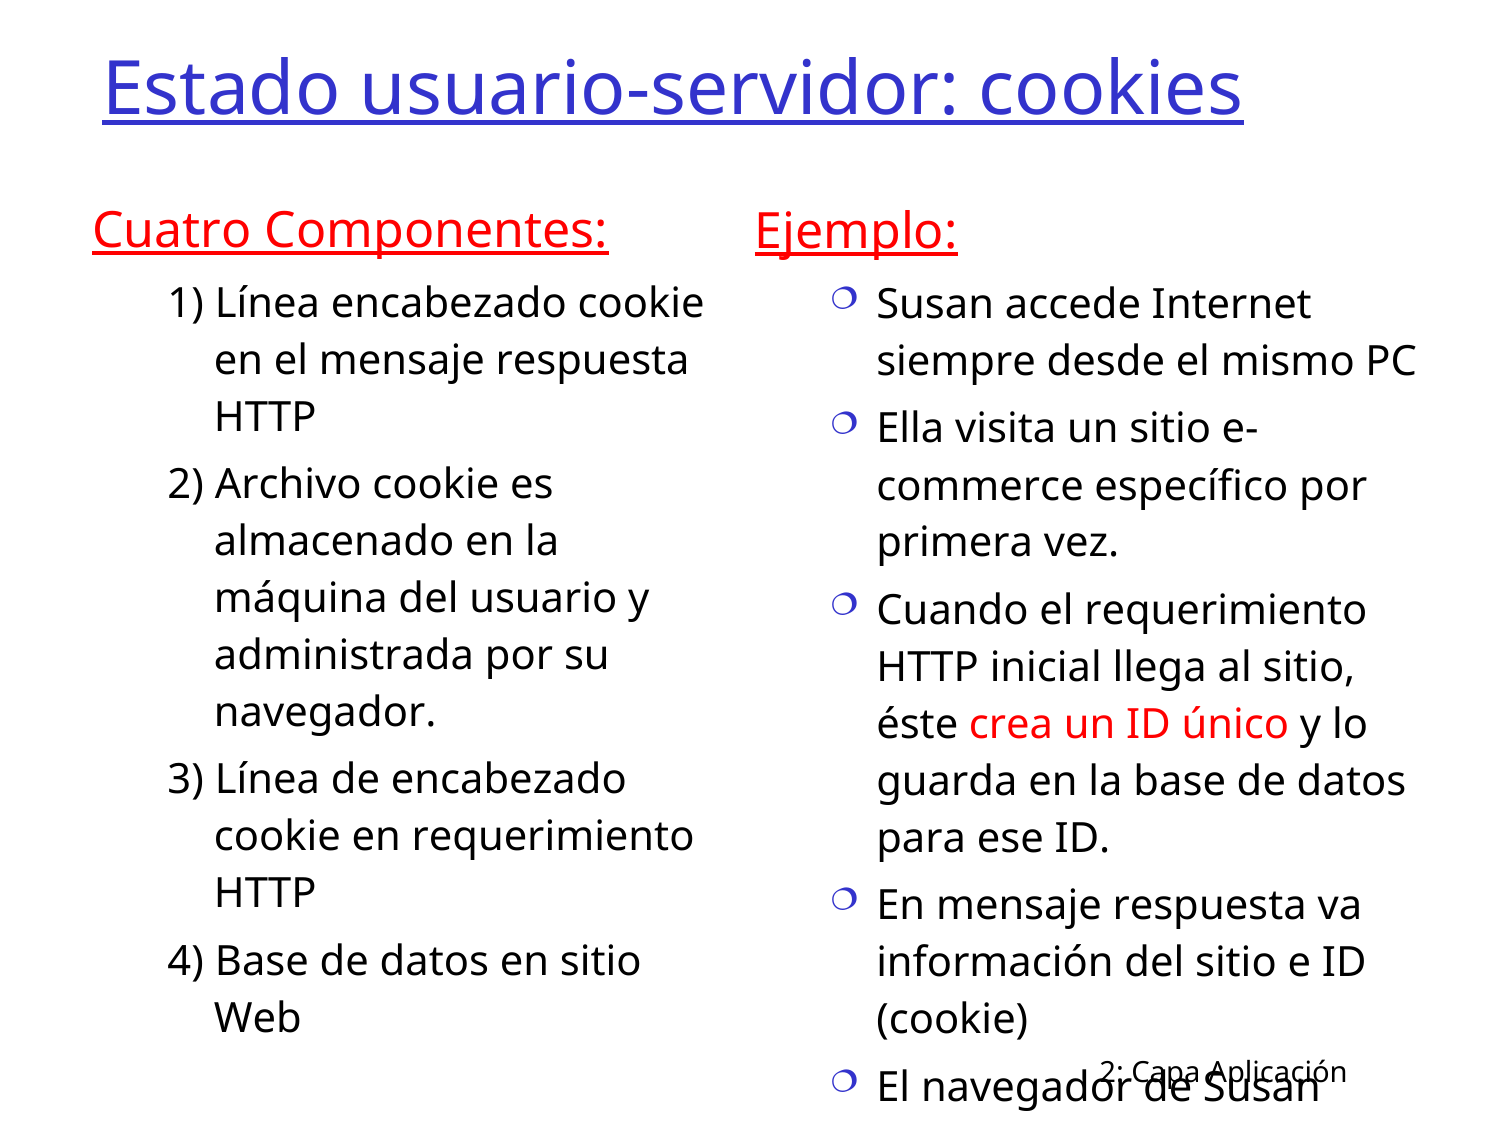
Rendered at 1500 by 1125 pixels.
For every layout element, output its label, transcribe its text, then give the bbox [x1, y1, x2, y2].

title Estado usuario-servidor: cookies [87, 23, 1463, 150]
list Ejemplo: Susan accede Internet siempre desde el mismo PC Ella visita un sitio e-commerce específico por primera vez. Cuando el requerimiento HTTP inicial llega al sitio, éste crea un ID único y lo guarda en la base de datos para ese ID. En mensaje respuesta va información del sitio e ID (cookie) El navegador de Susan almacena la cookie en disco. En nuevo acceso al sitio, el navegador incluye ID. Así ese sitio sabrá que el mismo usuario reaparece. [739, 187, 1464, 1066]
list Cuatro Componentes: 1) Línea encabezado cookie en el mensaje respuesta HTTP 2) Archivo cookie es almacenado en la máquina del usuario y administrada por su navegador. 3) Línea de encabezado cookie en requerimiento HTTP 4) Base de datos en sitio Web [77, 186, 755, 1049]
